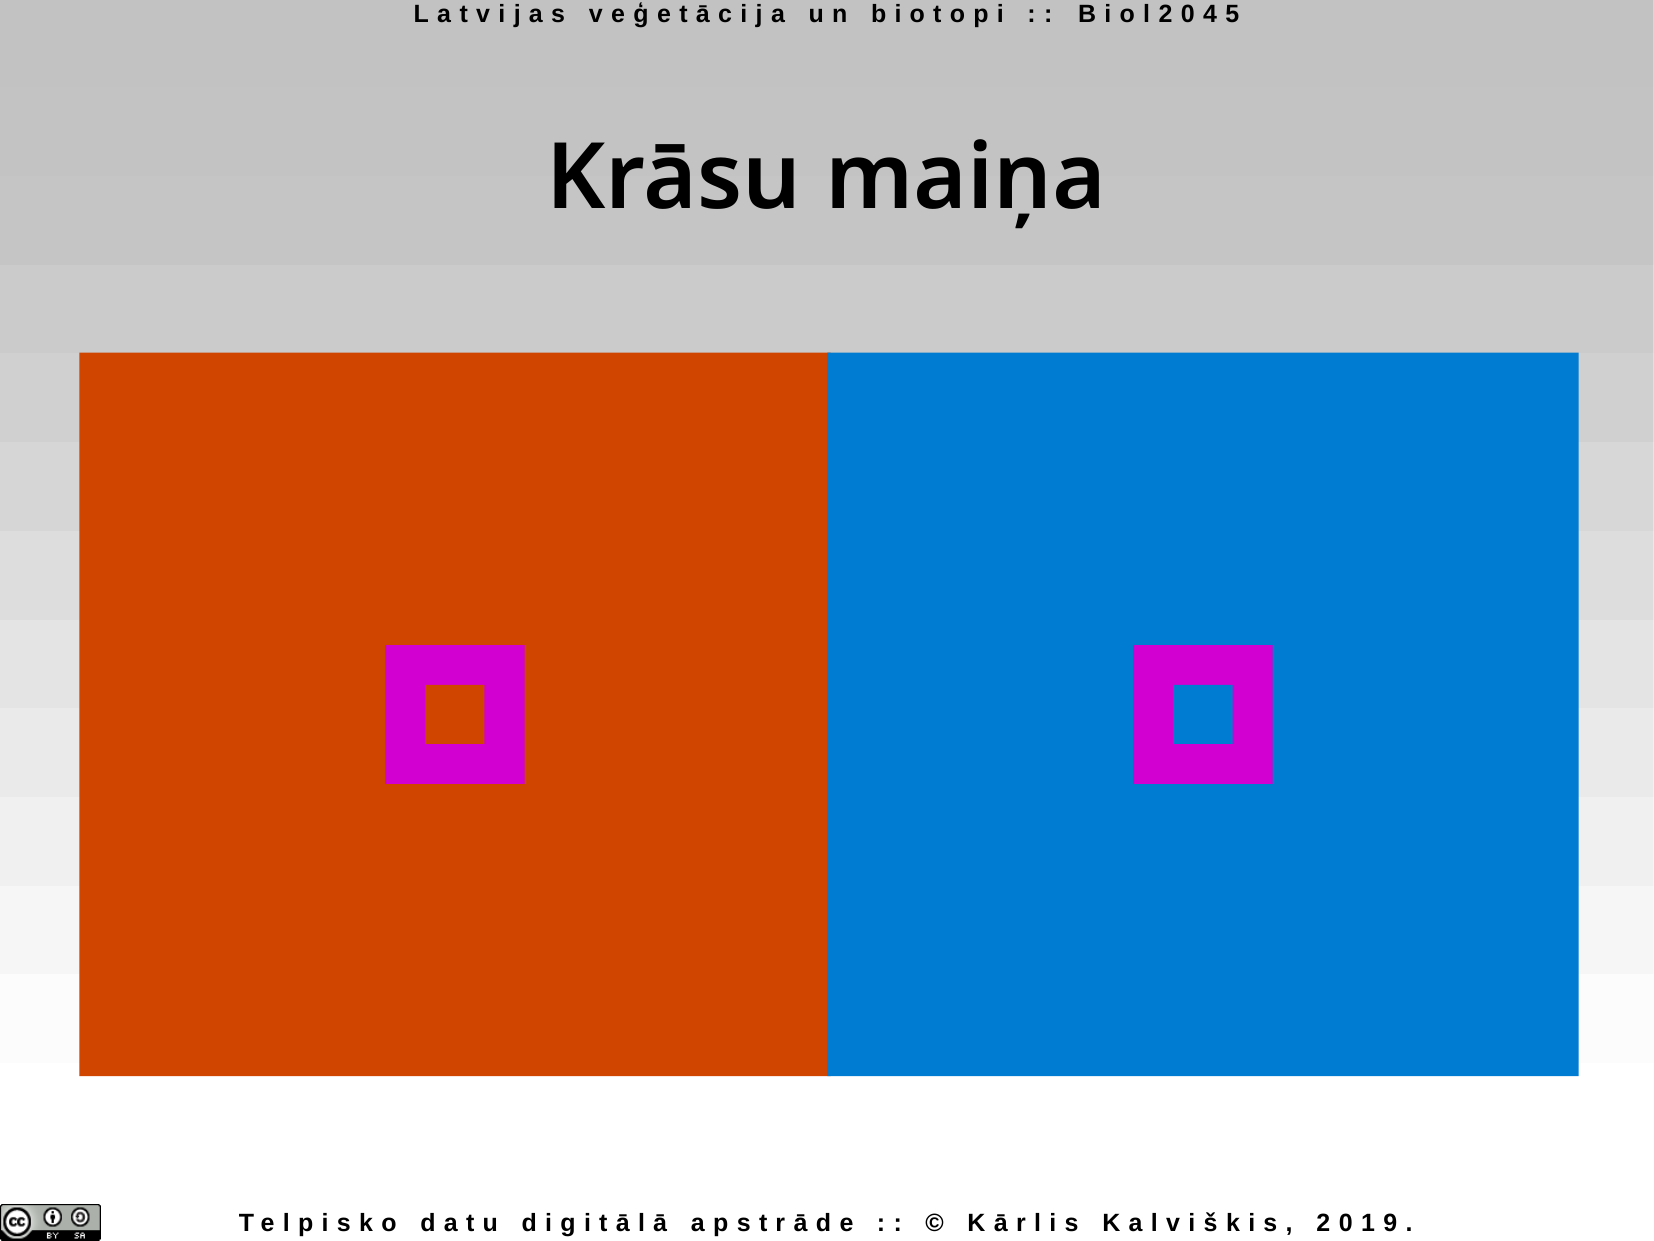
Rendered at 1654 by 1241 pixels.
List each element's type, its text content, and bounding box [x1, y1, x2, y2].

text_box [79, 352, 1579, 1077]
title Krāsu maiņa [29, 49, 1625, 296]
picture [0, 0, 1654, 1241]
